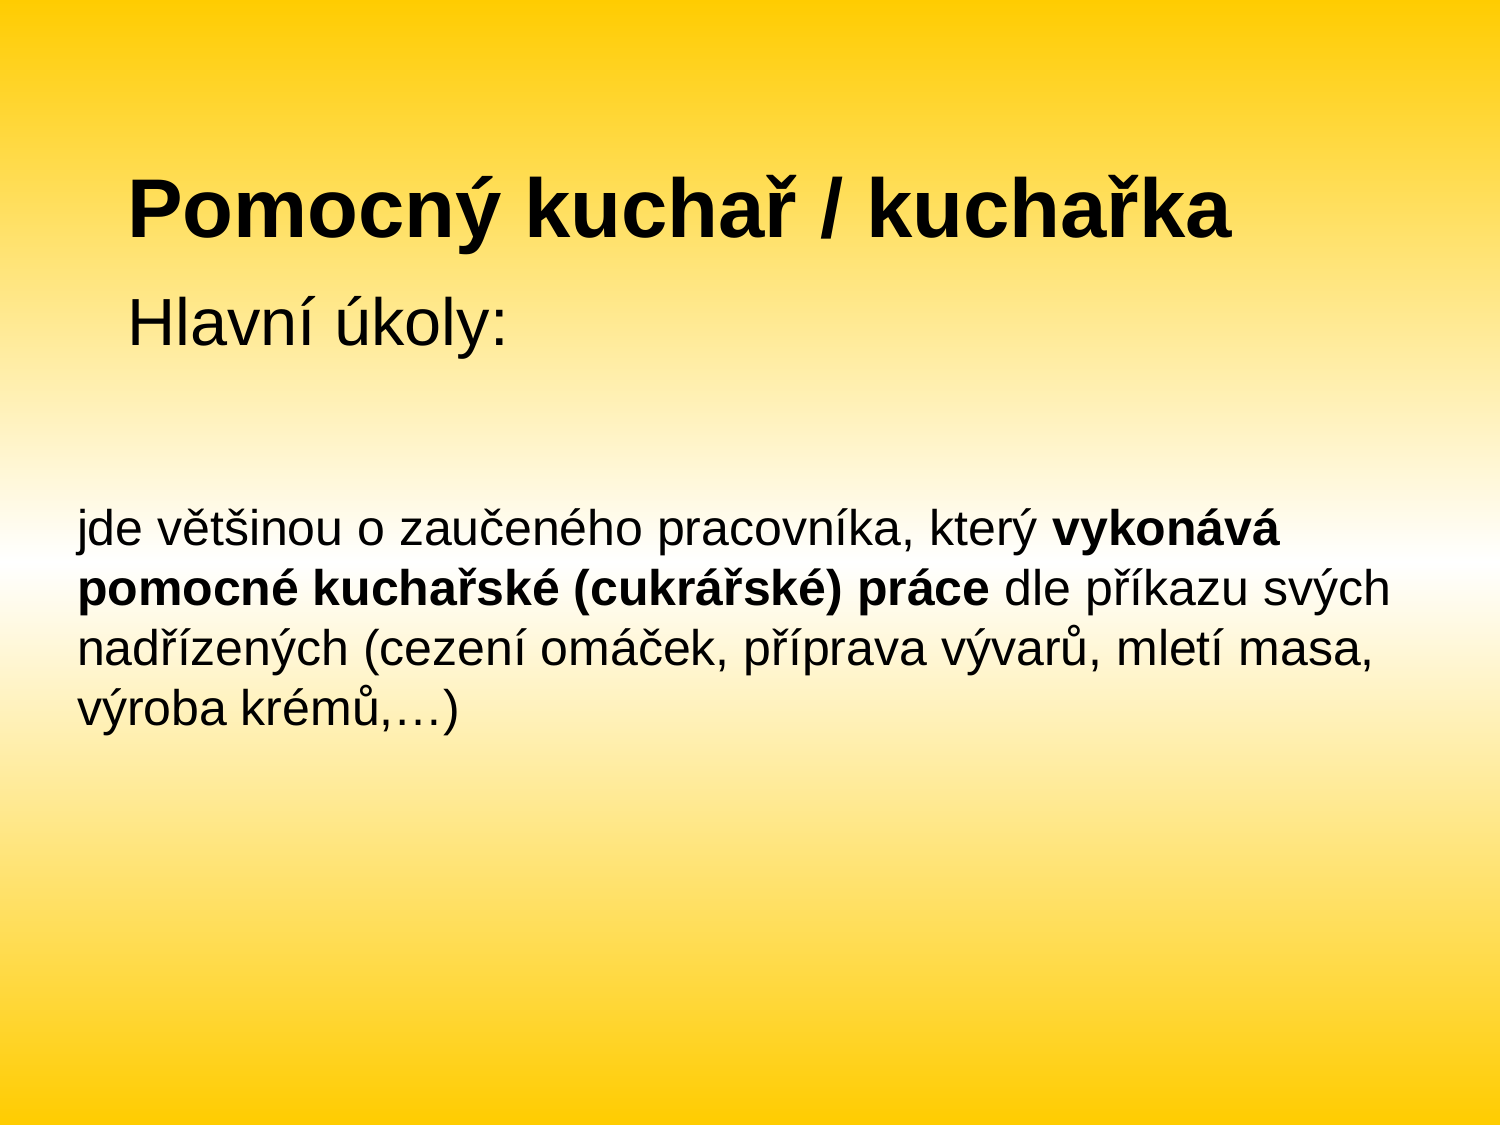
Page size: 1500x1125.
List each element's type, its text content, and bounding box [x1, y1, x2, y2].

subtitle jde většinou o zaučeného pracovníka, který vykonává pomocné kuchařské (cukrářské) práce dle příkazu svých nadřízených (cezení omáček, příprava vývarů, mletí masa, výroba krémů,…) [62, 487, 1450, 1051]
title Pomocný kuchař / kuchařka Hlavní úkoly: [112, 99, 1388, 413]
